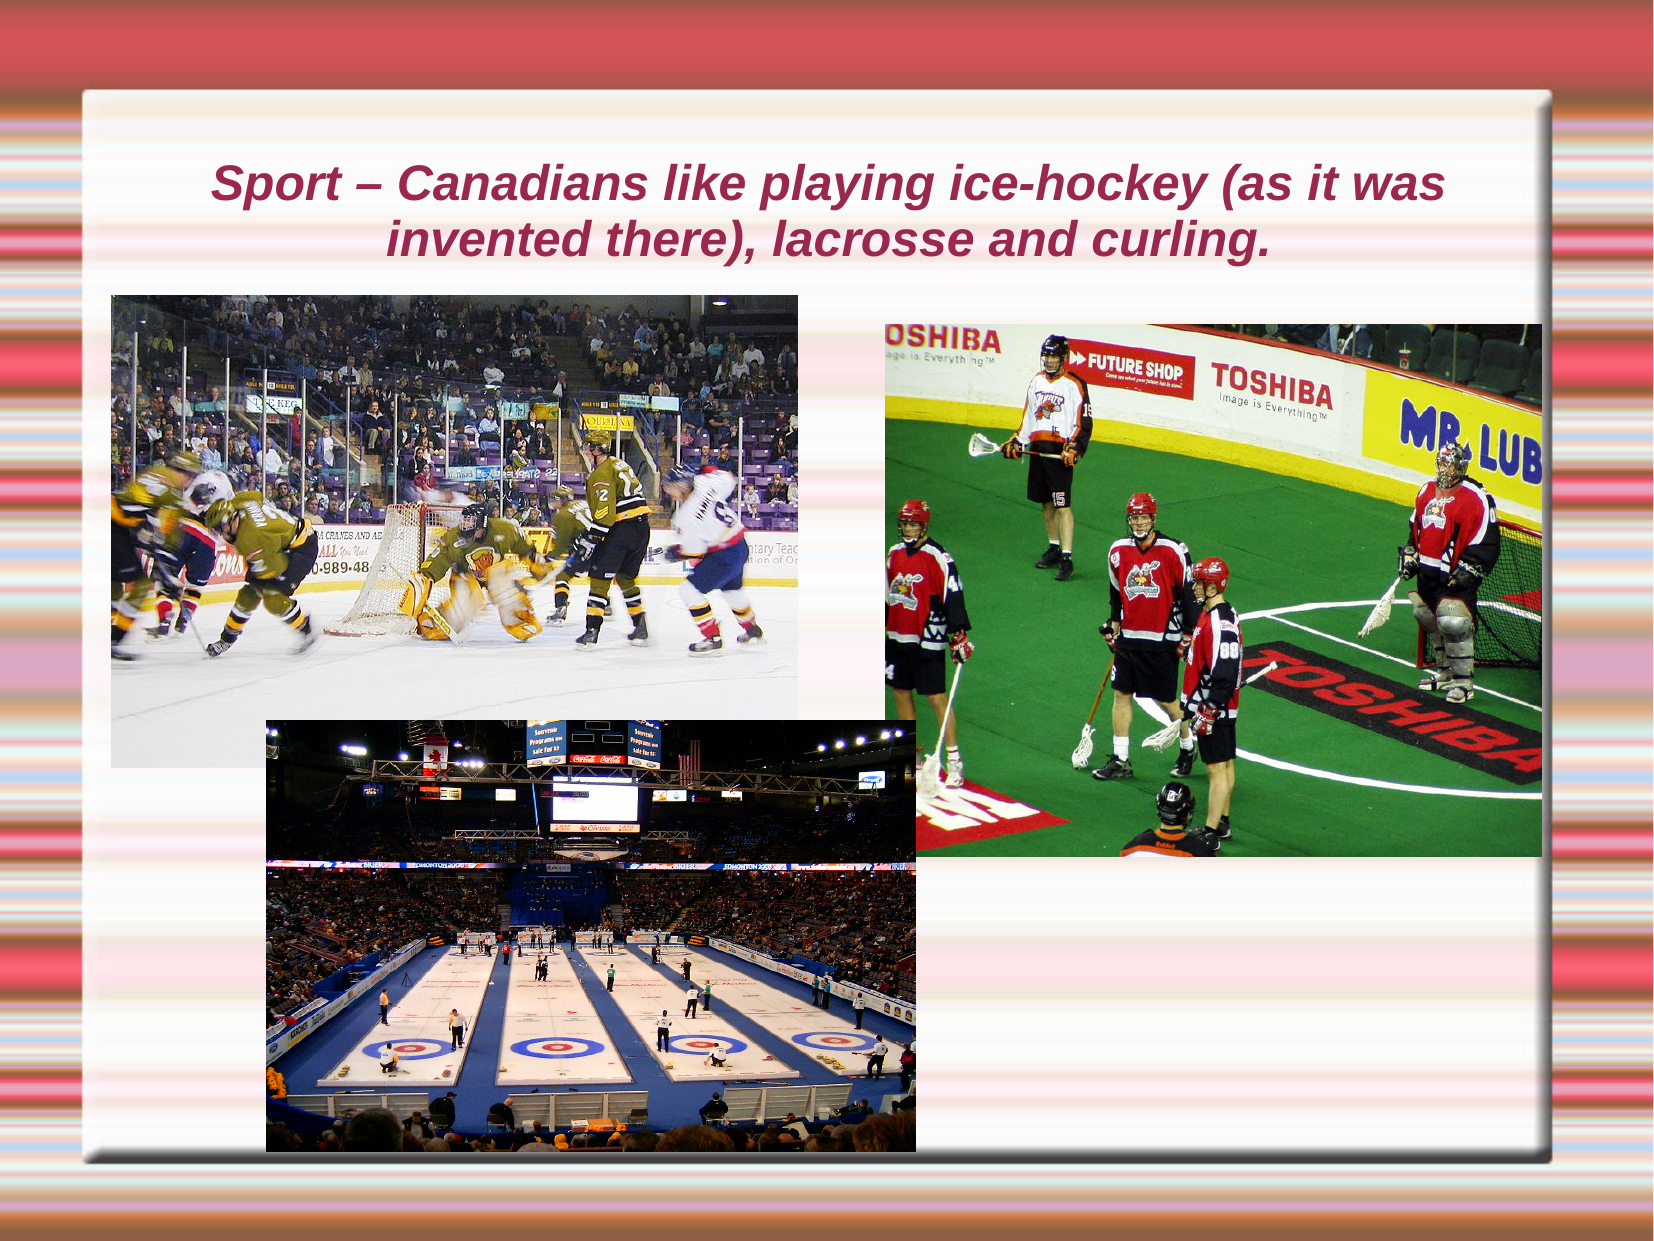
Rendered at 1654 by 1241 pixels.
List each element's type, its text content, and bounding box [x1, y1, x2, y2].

picture [0, 0, 1654, 1241]
title Sport – Canadians like playing ice-hockey (as it was invented there), lacrosse and curling. [123, 118, 1536, 305]
